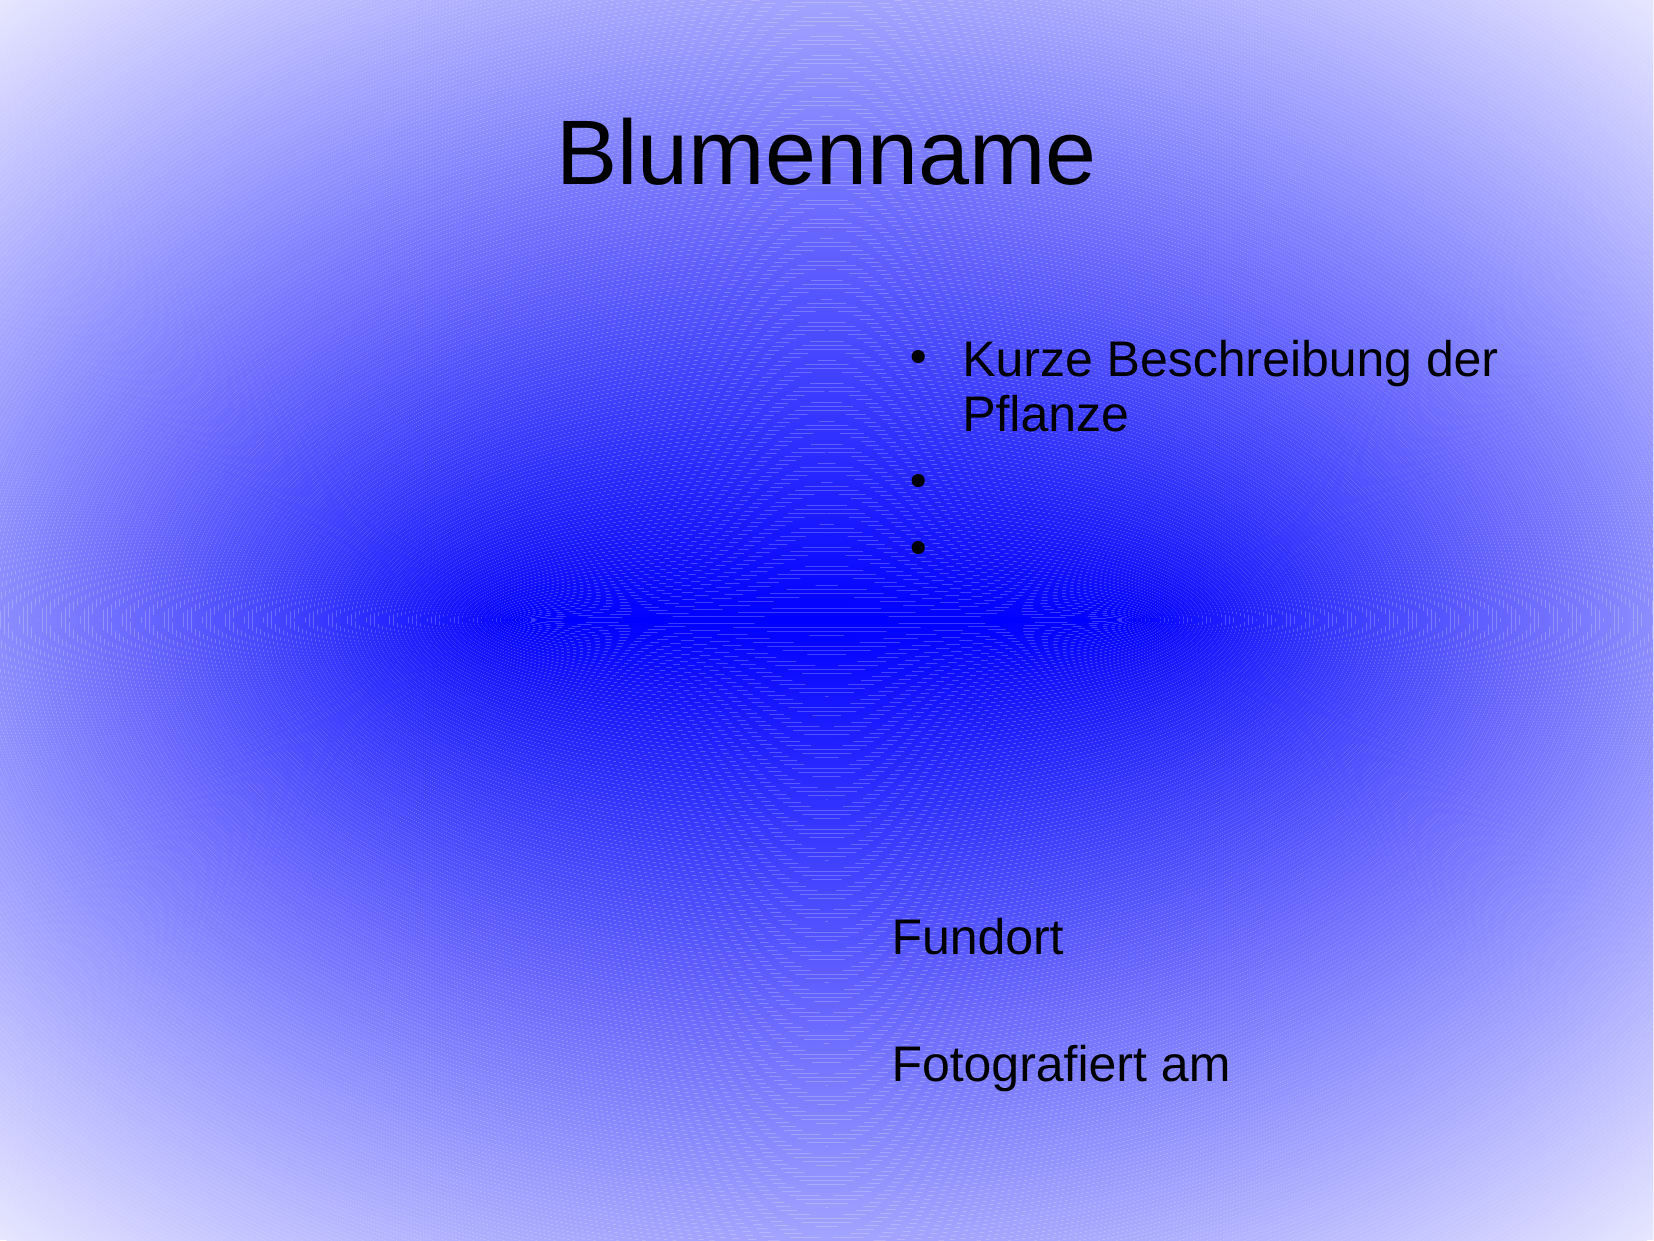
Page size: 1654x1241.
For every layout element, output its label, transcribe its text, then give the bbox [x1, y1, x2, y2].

list Kurze Beschreibung der Pflanze [891, 330, 1602, 615]
list Fundort Fotografiert am [891, 909, 1602, 1135]
title Blumenname [82, 49, 1571, 257]
